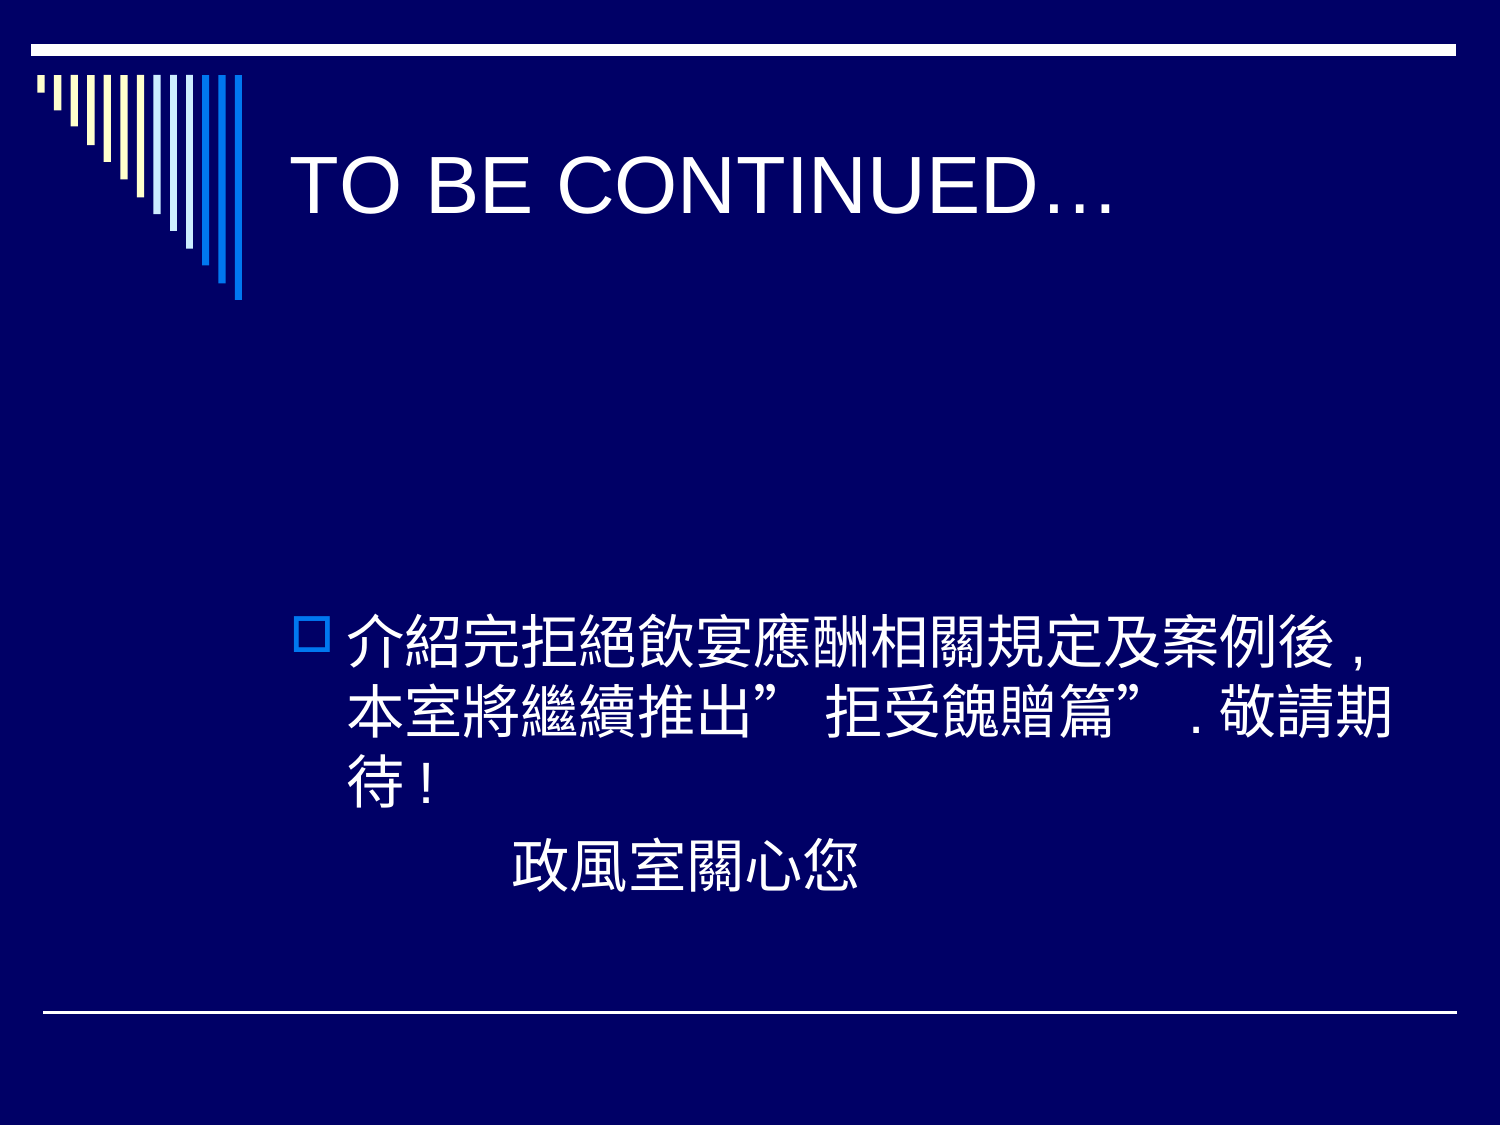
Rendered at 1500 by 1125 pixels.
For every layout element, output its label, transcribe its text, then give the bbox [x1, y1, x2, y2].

list 介紹完拒絕飲宴應酬相關規定及案例後,本室將繼續推出” 拒受餽贈篇”.敬請期待! 政風室關心您 [274, 597, 1425, 1000]
title TO BE CONTINUED… [274, 75, 1425, 288]
